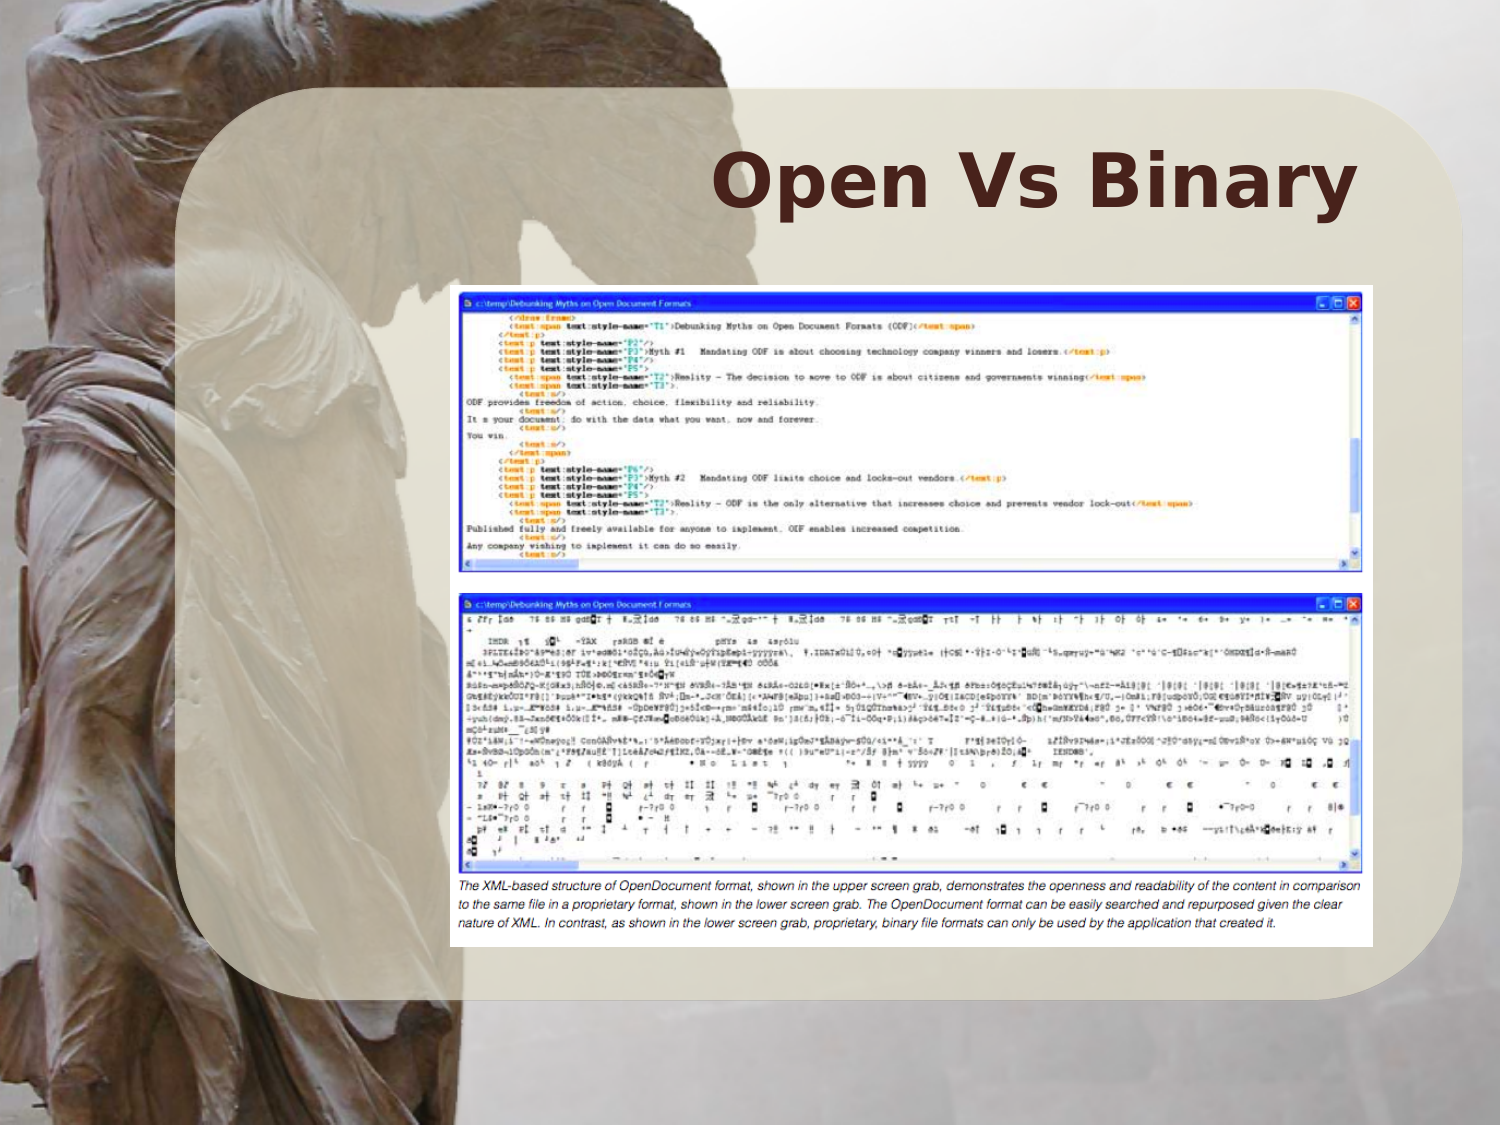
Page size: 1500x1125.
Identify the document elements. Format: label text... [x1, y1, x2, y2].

picture [0, 0, 1500, 1125]
title Open Vs Binary [200, 87, 1375, 276]
